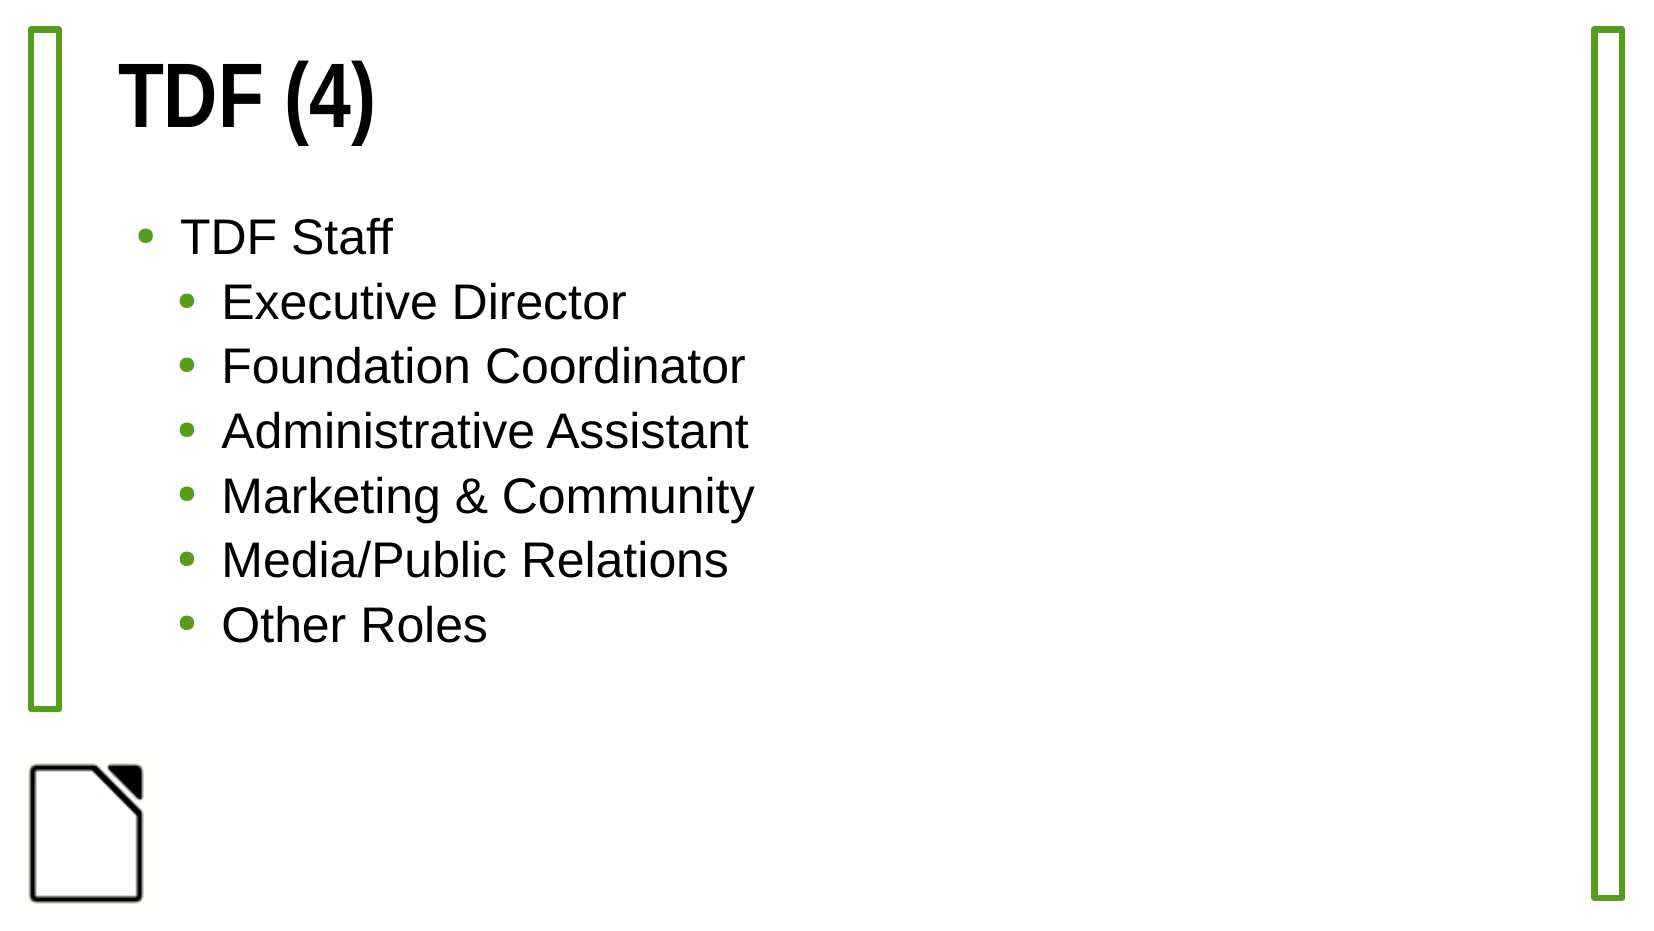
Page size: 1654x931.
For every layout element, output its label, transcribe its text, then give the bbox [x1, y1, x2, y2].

picture [9, 755, 166, 913]
title TDF (4) [118, 35, 1536, 154]
list TDF Staff Executive Director Foundation Coordinator Administrative Assistant Marketing & Community Media/Public Relations Other Roles [118, 209, 1536, 830]
